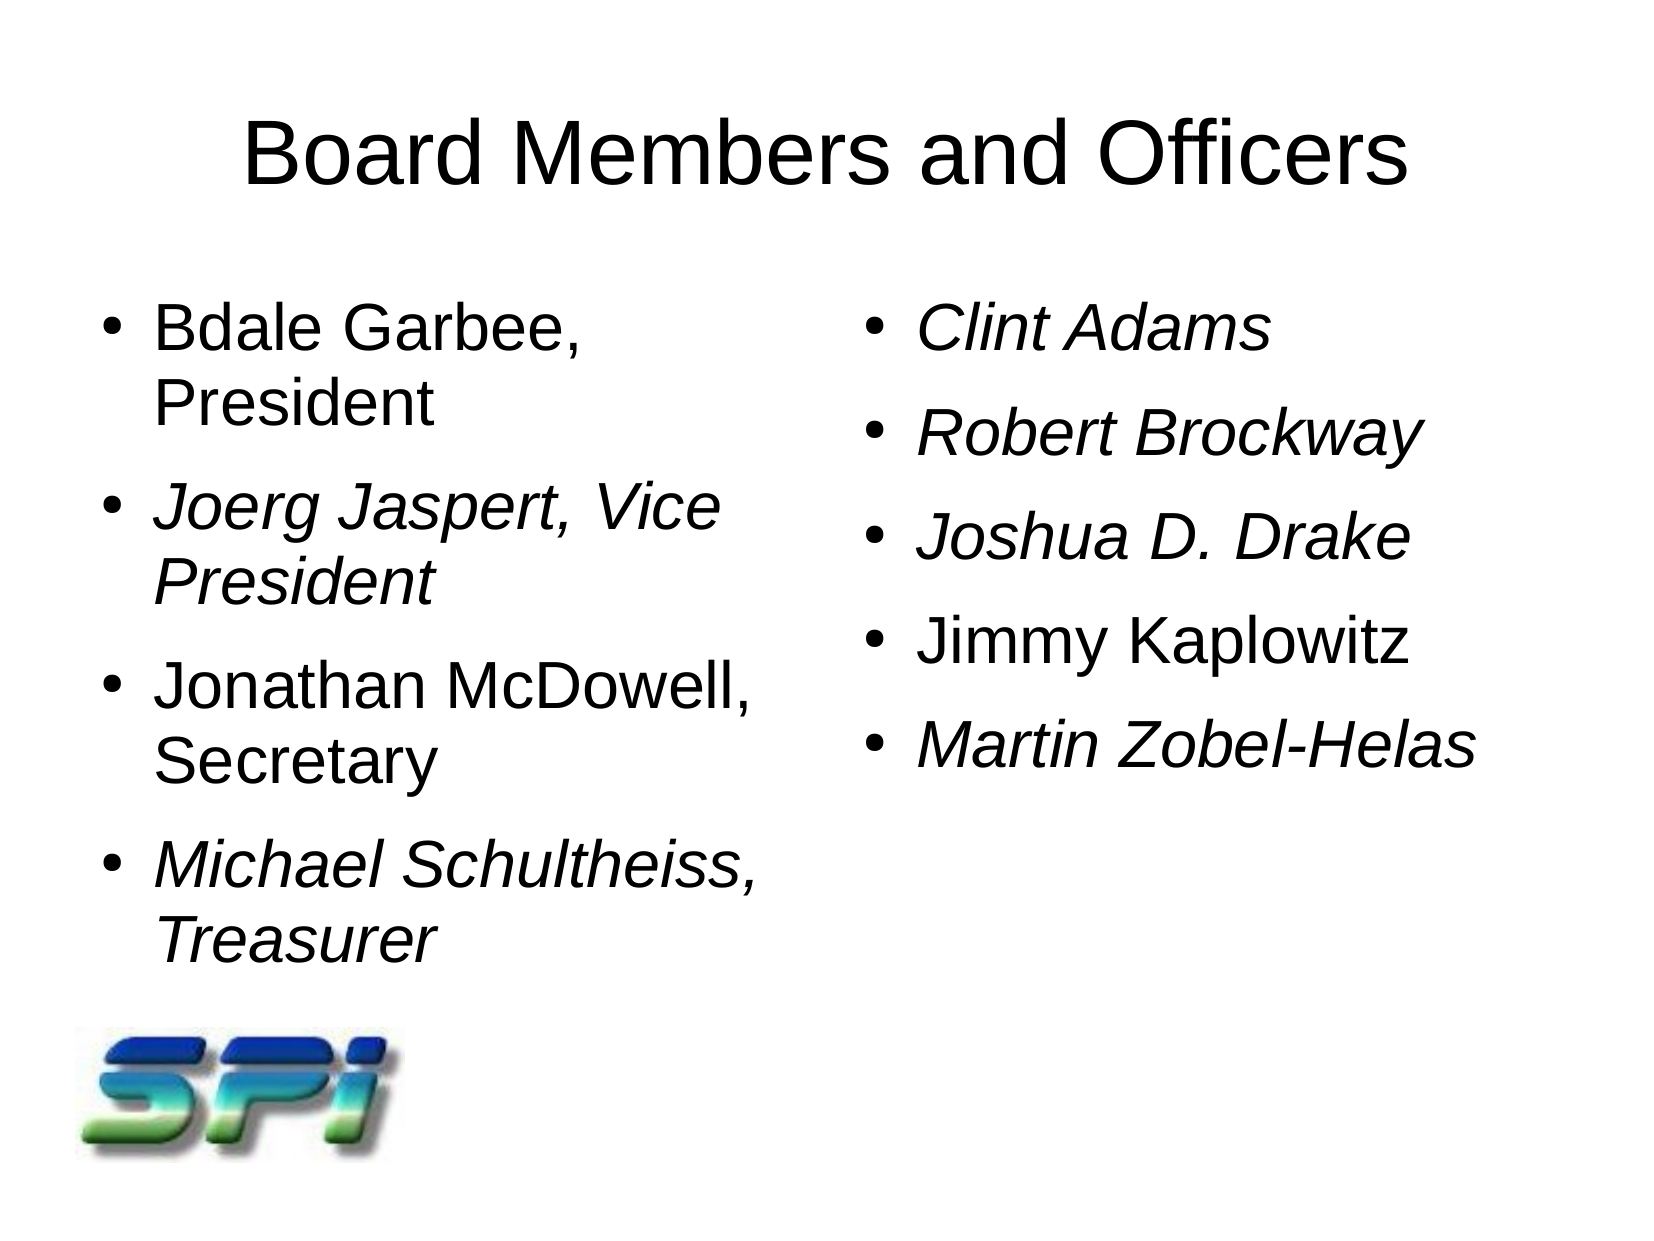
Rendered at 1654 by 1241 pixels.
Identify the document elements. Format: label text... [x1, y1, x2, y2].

picture [75, 1027, 405, 1163]
title Board Members and Officers [82, 49, 1571, 257]
list Bdale Garbee, President Joerg Jaspert, Vice President Jonathan McDowell, Secretary Michael Schultheiss, Treasurer [82, 290, 809, 1109]
list Clint Adams Robert Brockway Joshua D. Drake Jimmy Kaplowitz Martin Zobel-Helas [845, 290, 1572, 1094]
